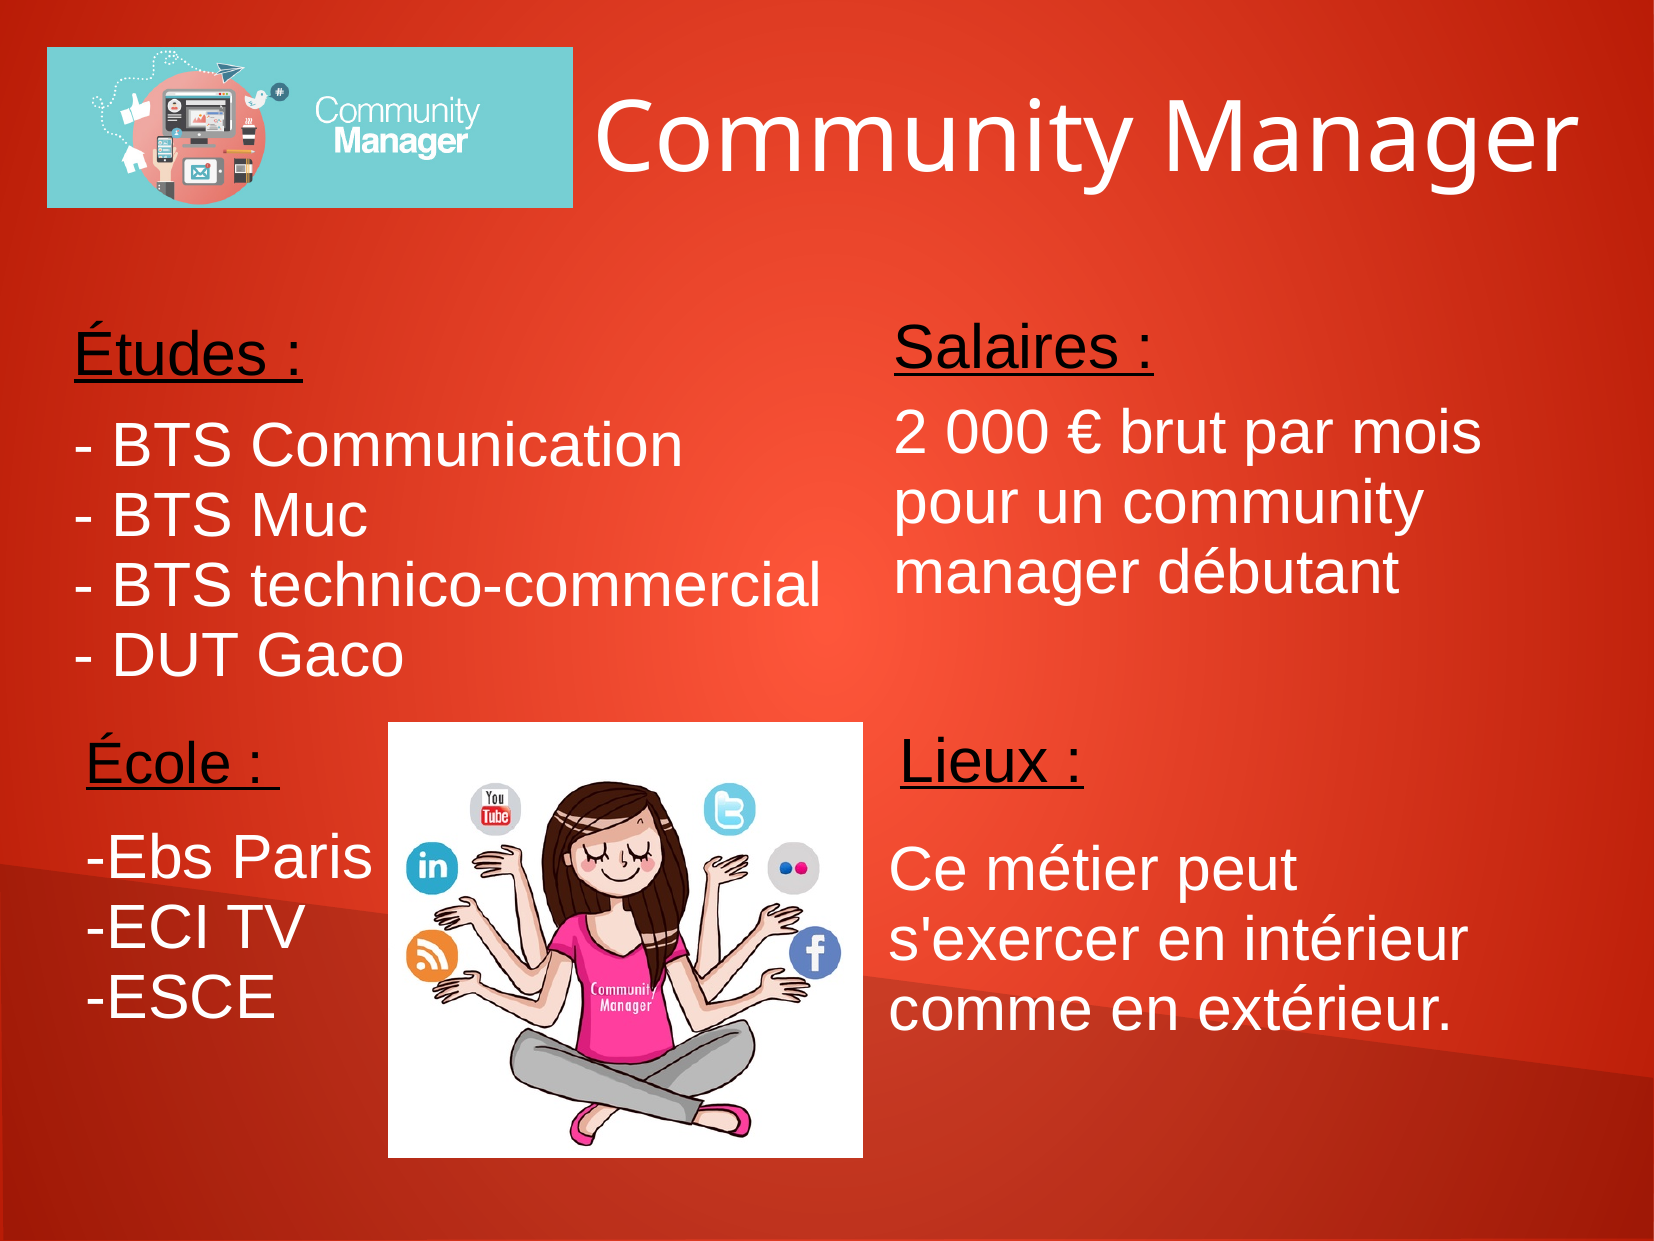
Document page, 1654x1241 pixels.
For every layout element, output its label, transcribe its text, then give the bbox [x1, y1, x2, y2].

picture [388, 722, 863, 1158]
text_box Études : [59, 311, 721, 397]
picture [47, 47, 573, 208]
text_box Lieux : [884, 718, 1099, 804]
text_box 2 000 € brut par mois pour un community manager débutant [879, 389, 1501, 614]
text_box École : [70, 723, 296, 804]
text_box - BTS Communication - BTS Muc - BTS technico-commercial - DUT Gaco [59, 403, 1134, 697]
text_box Ce métier peut s'exercer en intérieur comme en extérieur. [874, 826, 1512, 1051]
text_box Salaires : [879, 305, 1170, 389]
title Community Manager [573, 57, 1630, 208]
text_box -Ebs Paris -ECI TV -ESCE [70, 814, 388, 1040]
